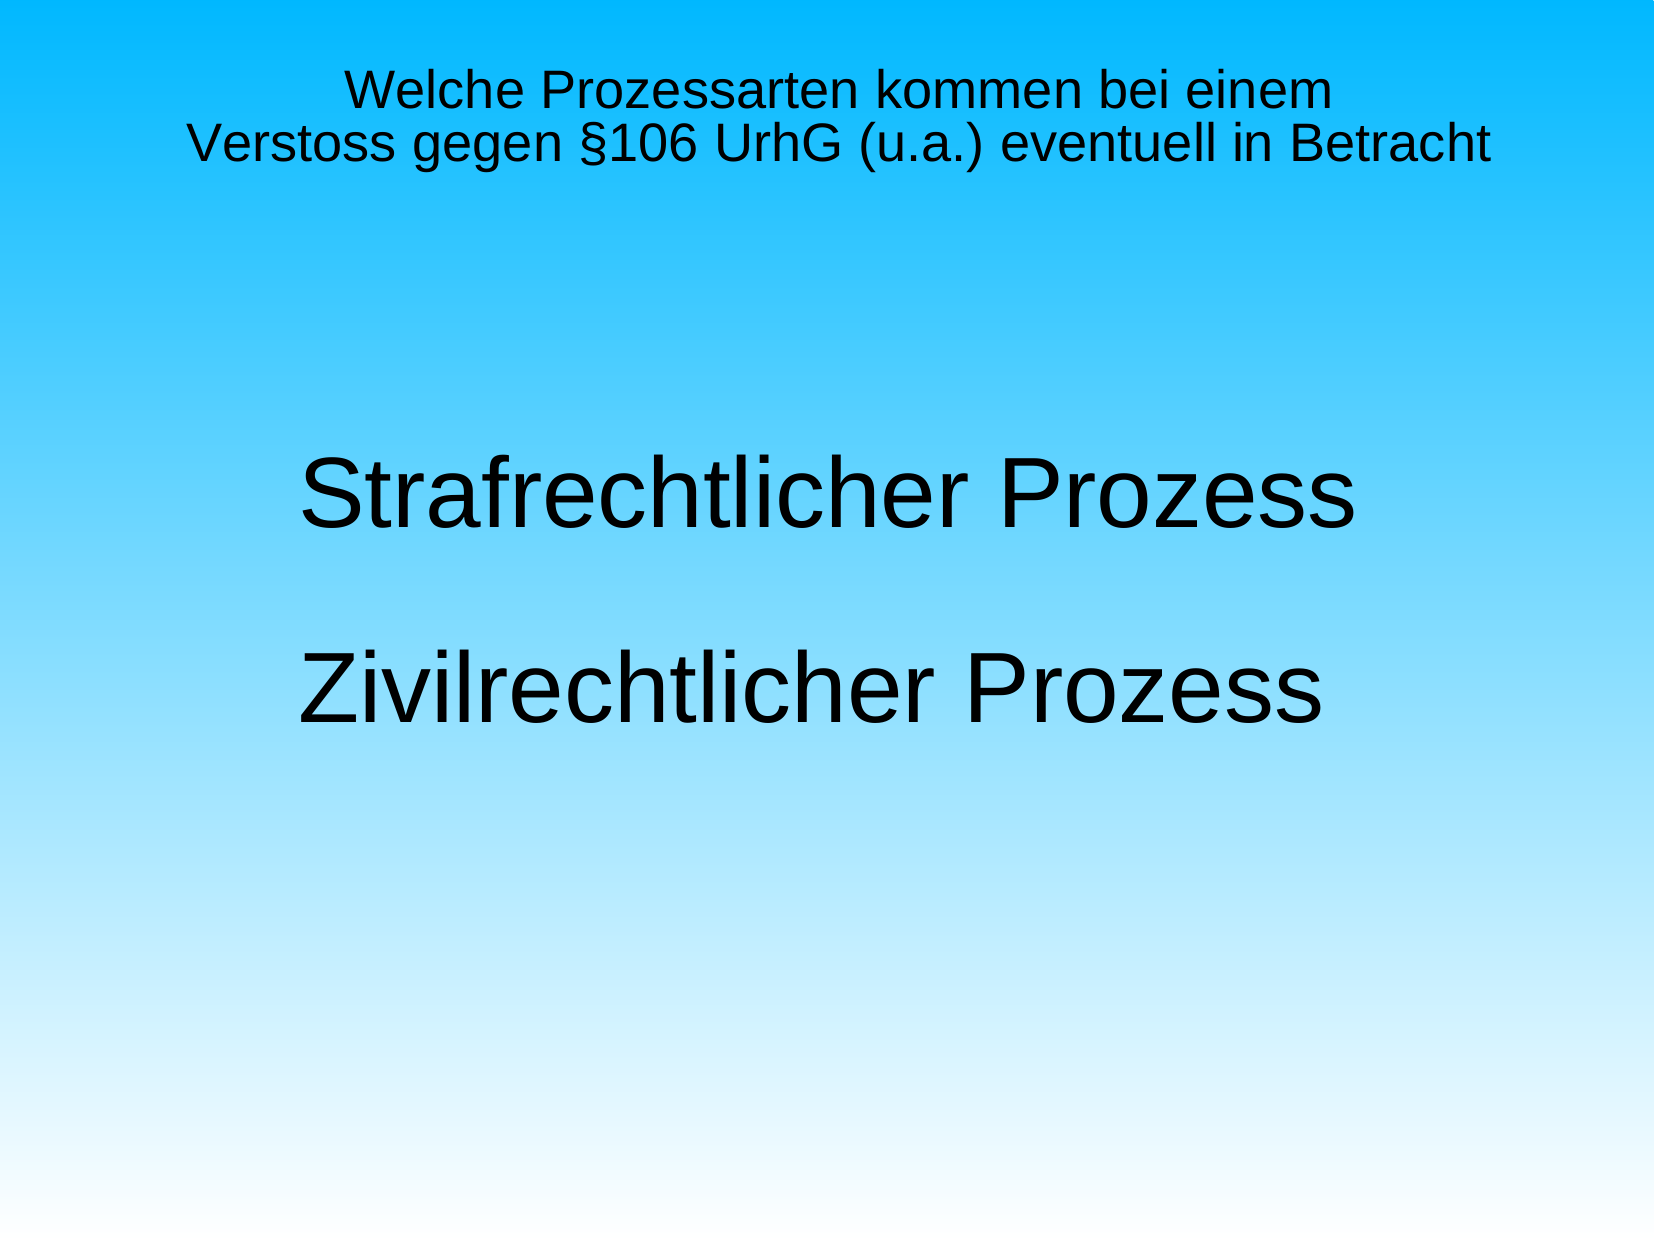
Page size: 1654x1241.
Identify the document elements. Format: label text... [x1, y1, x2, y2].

text_box Welche Prozessarten kommen bei einem Verstoss gegen §106 UrhG (u.a.) eventuell in Betracht [171, 59, 1506, 196]
text_box Strafrechtlicher Prozess Zivilrechtlicher Prozess [283, 442, 1374, 793]
